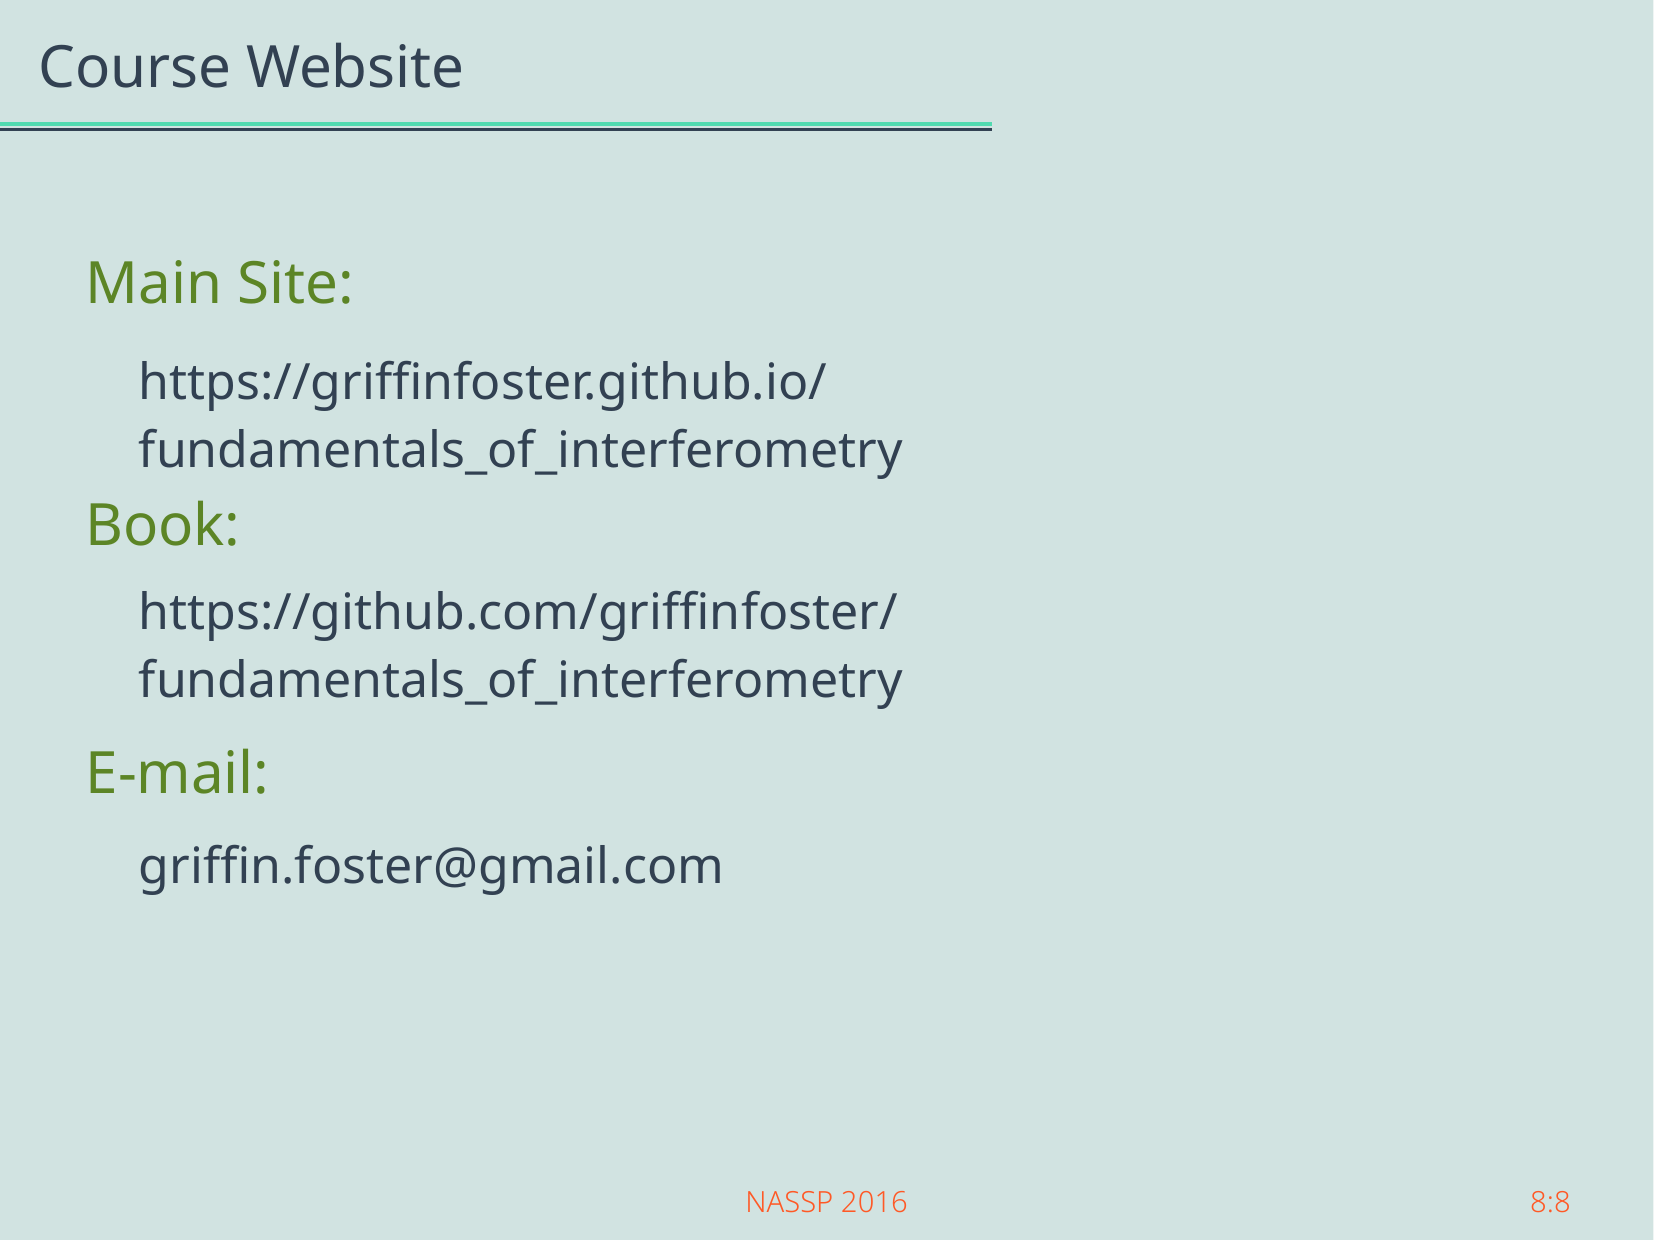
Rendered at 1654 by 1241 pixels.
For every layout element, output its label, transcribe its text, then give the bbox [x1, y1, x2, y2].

text_box Main Site: [70, 234, 520, 319]
text_box Book: [70, 476, 520, 562]
text_box griffin.foster@gmail.com [124, 822, 1554, 898]
text_box E-mail: [70, 724, 520, 810]
text_box https://griffinfoster.github.io/fundamentals_of_interferometry [124, 338, 1506, 414]
text_box https://github.com/griffinfoster/fundamentals_of_interferometry [124, 568, 1554, 644]
text_box Course Website [23, 17, 1063, 103]
